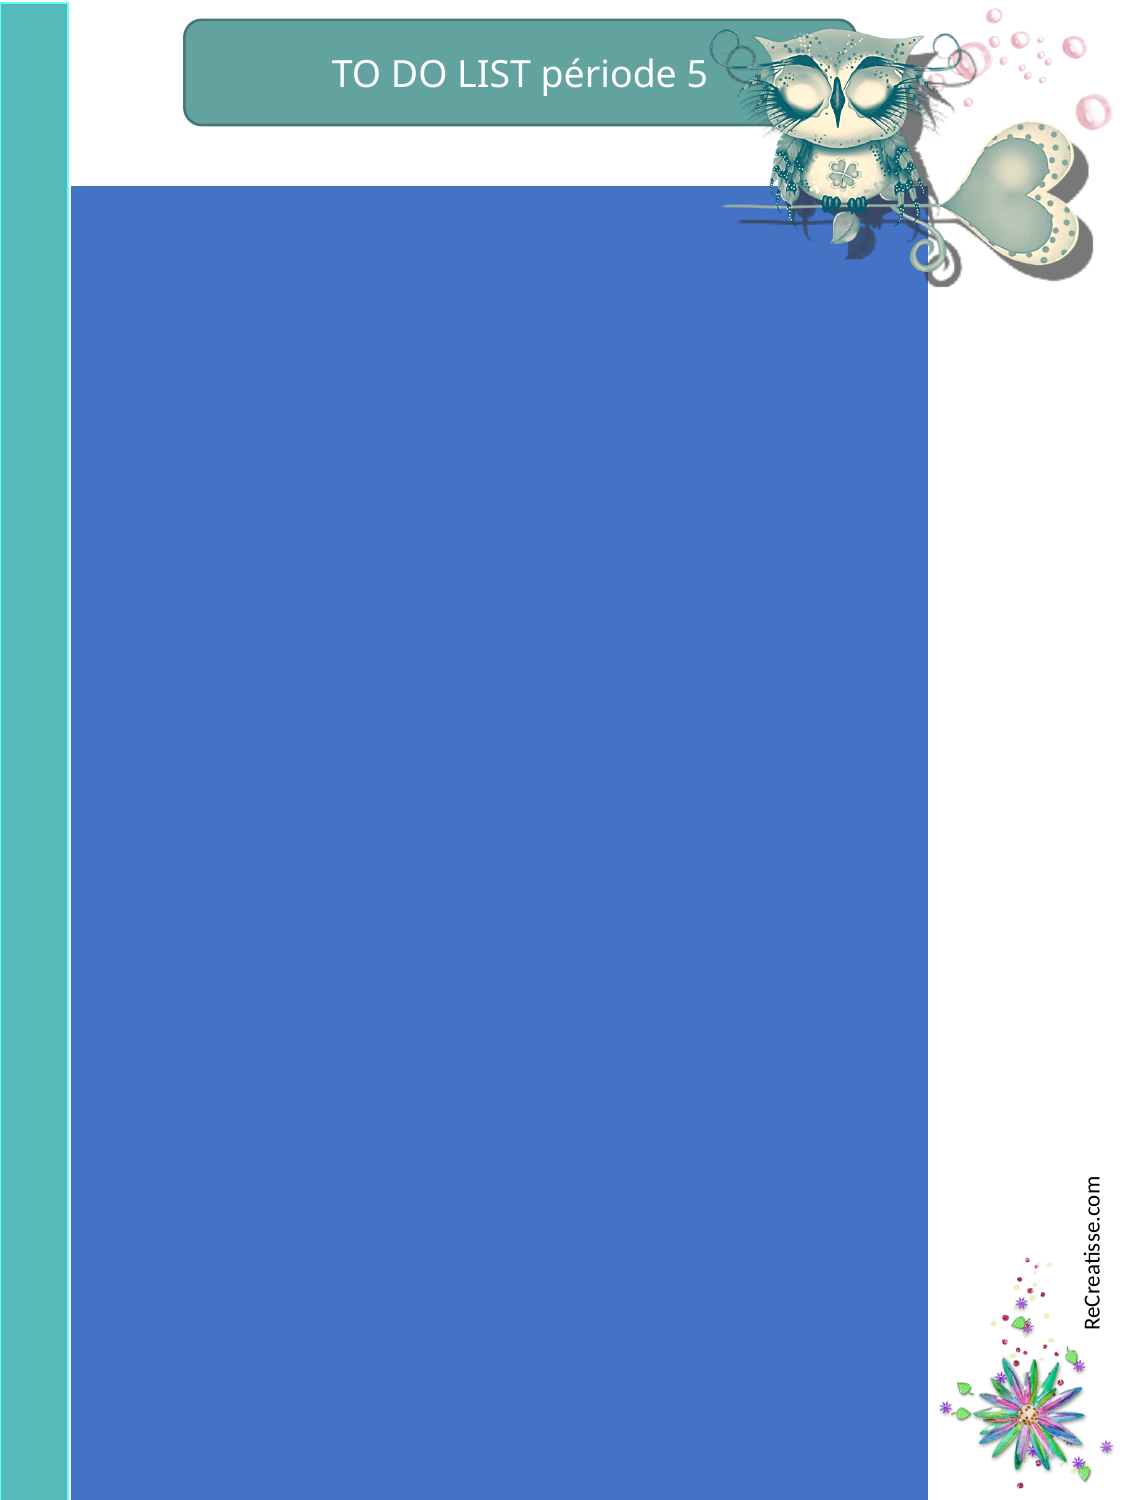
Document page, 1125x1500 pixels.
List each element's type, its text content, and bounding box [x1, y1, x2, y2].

table_cell [71, 515, 928, 597]
table_cell [71, 433, 928, 515]
text_box [0, 3, 68, 1500]
table_cell [71, 1172, 928, 1254]
text_box ReCreatisse.com [1069, 1161, 1112, 1345]
table_cell [71, 597, 928, 679]
table_cell [71, 1418, 928, 1500]
table_cell [71, 925, 928, 1008]
table_cell [71, 268, 928, 350]
table_cell [71, 1008, 928, 1090]
table_cell [71, 761, 928, 843]
picture [706, 0, 1125, 272]
picture [937, 1257, 1116, 1489]
table_cell [71, 1254, 928, 1336]
table_cell [71, 679, 928, 761]
table_cell [71, 1336, 928, 1418]
text_box TO DO LIST période 5 [184, 19, 854, 126]
table_cell [71, 843, 928, 925]
table_header [71, 186, 706, 268]
table_cell [71, 350, 928, 433]
table_cell [71, 1090, 928, 1172]
